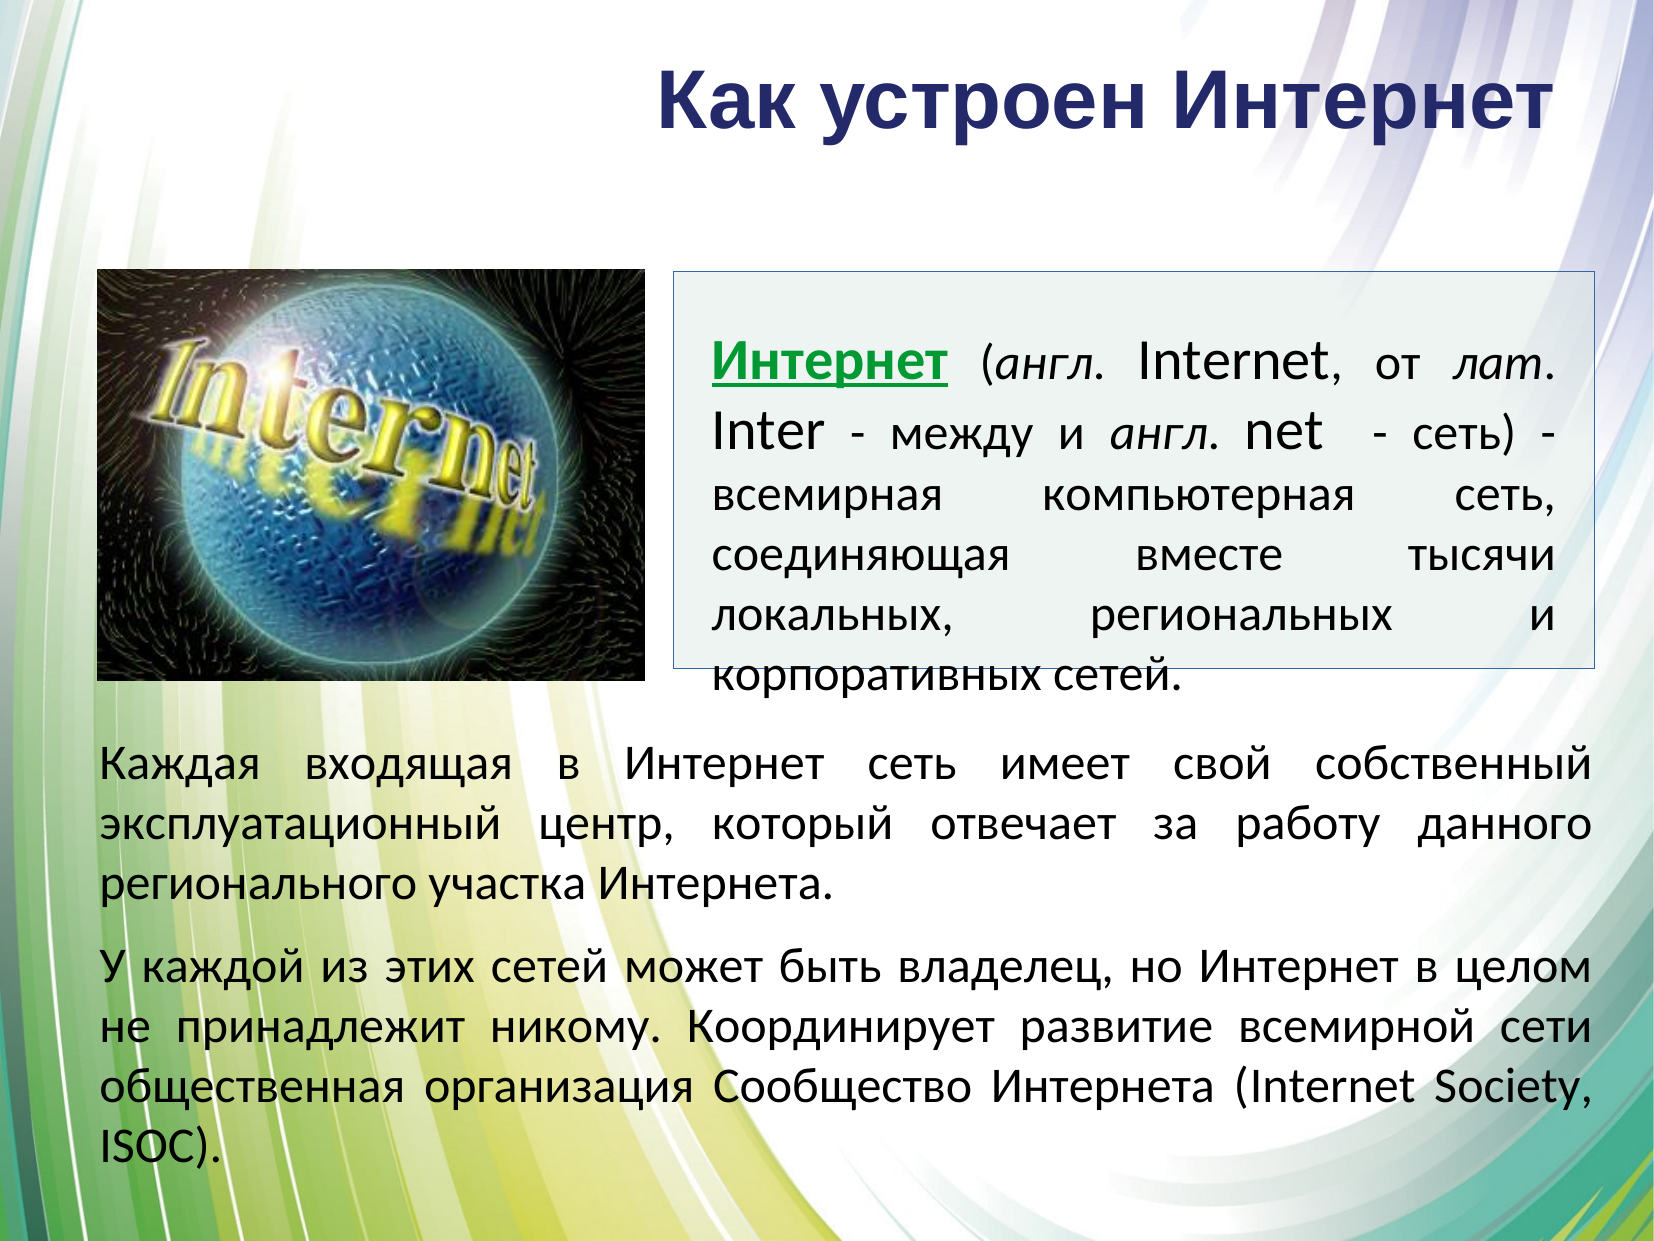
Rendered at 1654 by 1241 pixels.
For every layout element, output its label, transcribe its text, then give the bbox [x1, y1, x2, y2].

picture [0, 0, 1654, 1241]
text_box Каждая входящая в Интернет сеть имеет свой собственный эксплуатационный центр, который отвечает за работу данного регионального участка Интернета. У каждой из этих сетей может быть владелец, но Интернет в целом не принадлежит никому. Координирует развитие всемирной сети общественная организация Сообщество Интернета (Internet Society, ISOC). [84, 721, 1609, 1181]
text_box Интернет (англ. Internet, от лат. Inter - между и англ. net - сеть) - всемирная компьютерная сеть, соединяющая вместе тысячи локальных, региональных и корпоративных сетей. [696, 313, 1571, 709]
text_box [673, 271, 1595, 669]
text_box Как устроен Интернет [110, 34, 1571, 166]
